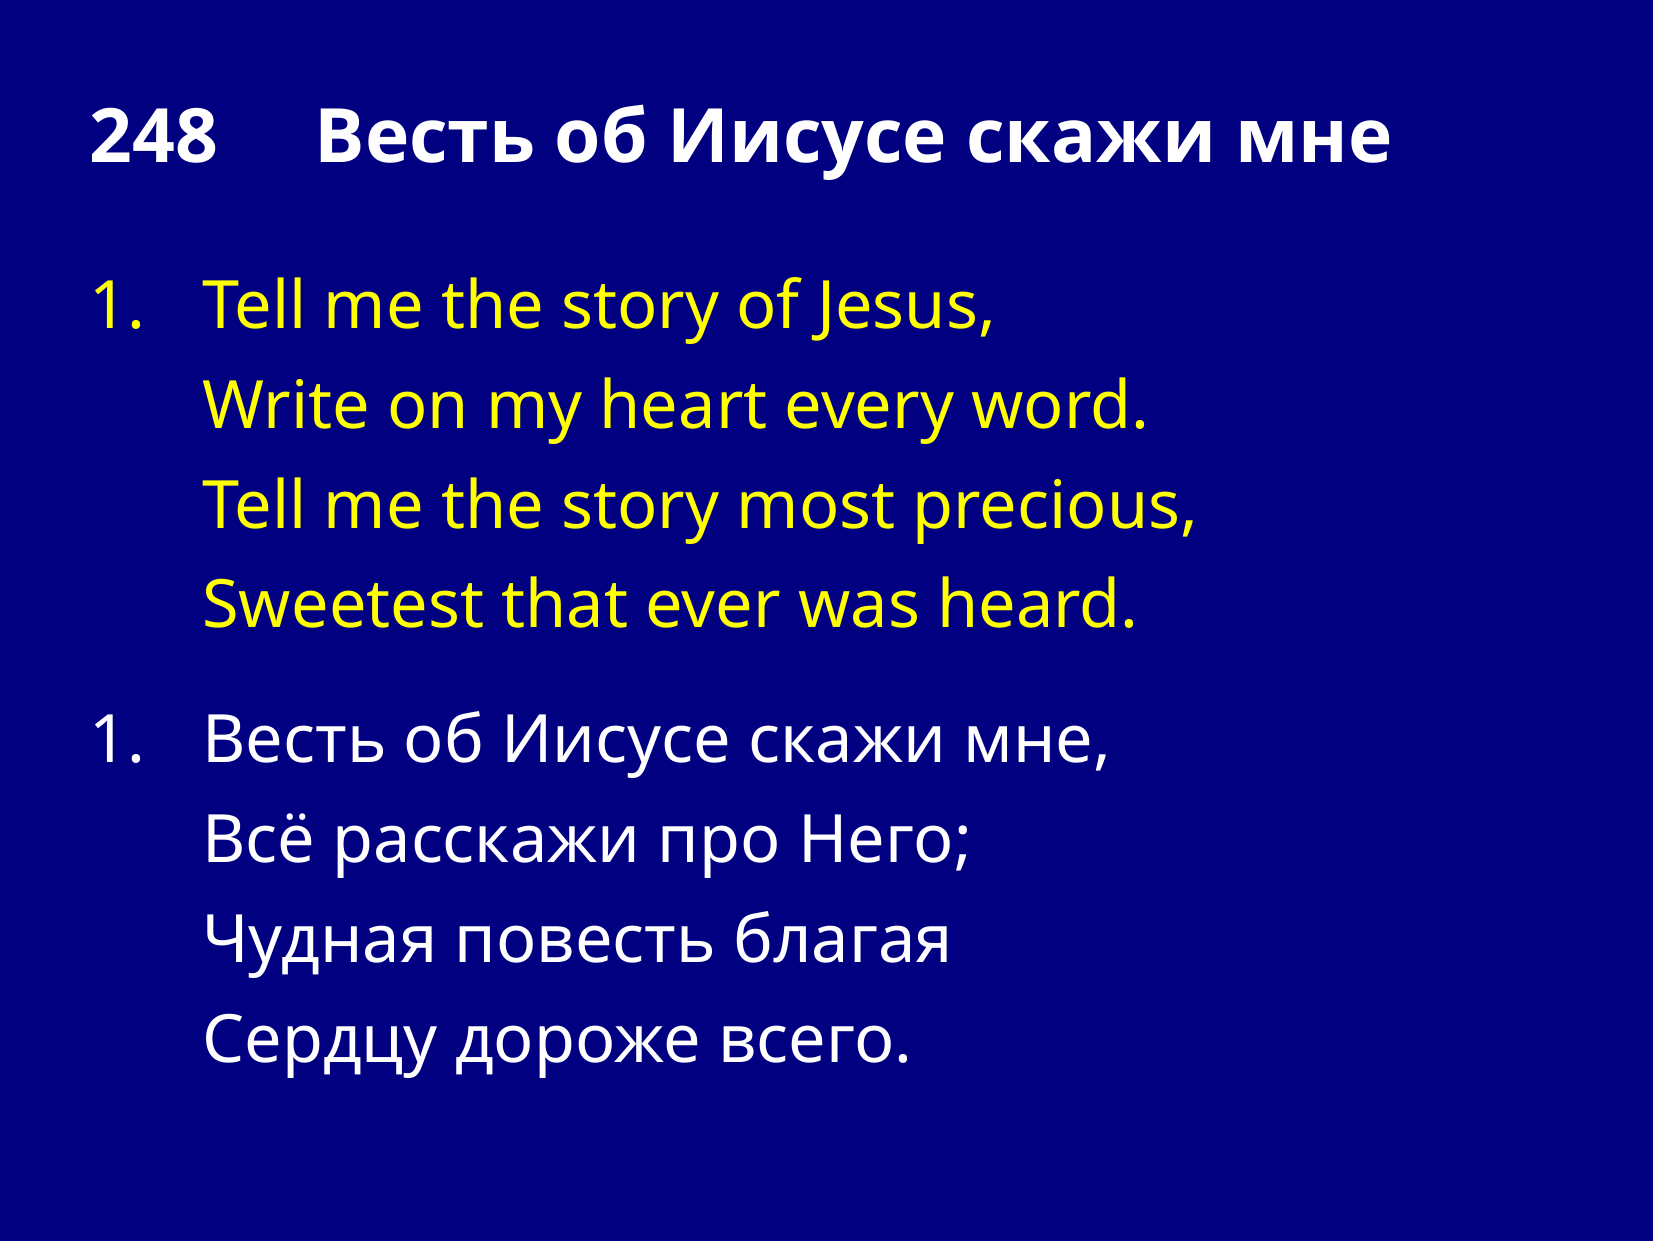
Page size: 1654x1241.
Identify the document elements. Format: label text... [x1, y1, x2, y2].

text_box 248 Весть об Иисусе скажи мне [75, 75, 1576, 188]
text_box 1. Tell me the story of Jesus, Write on my heart every word. Tell me the story most precious, Sweetest that ever was heard. [75, 188, 1576, 638]
text_box 1. Весть об Иисусе скажи мне, Всё расскажи про Него; Чудная повесть благая Сердцу дороже всего. [75, 675, 1576, 1163]
